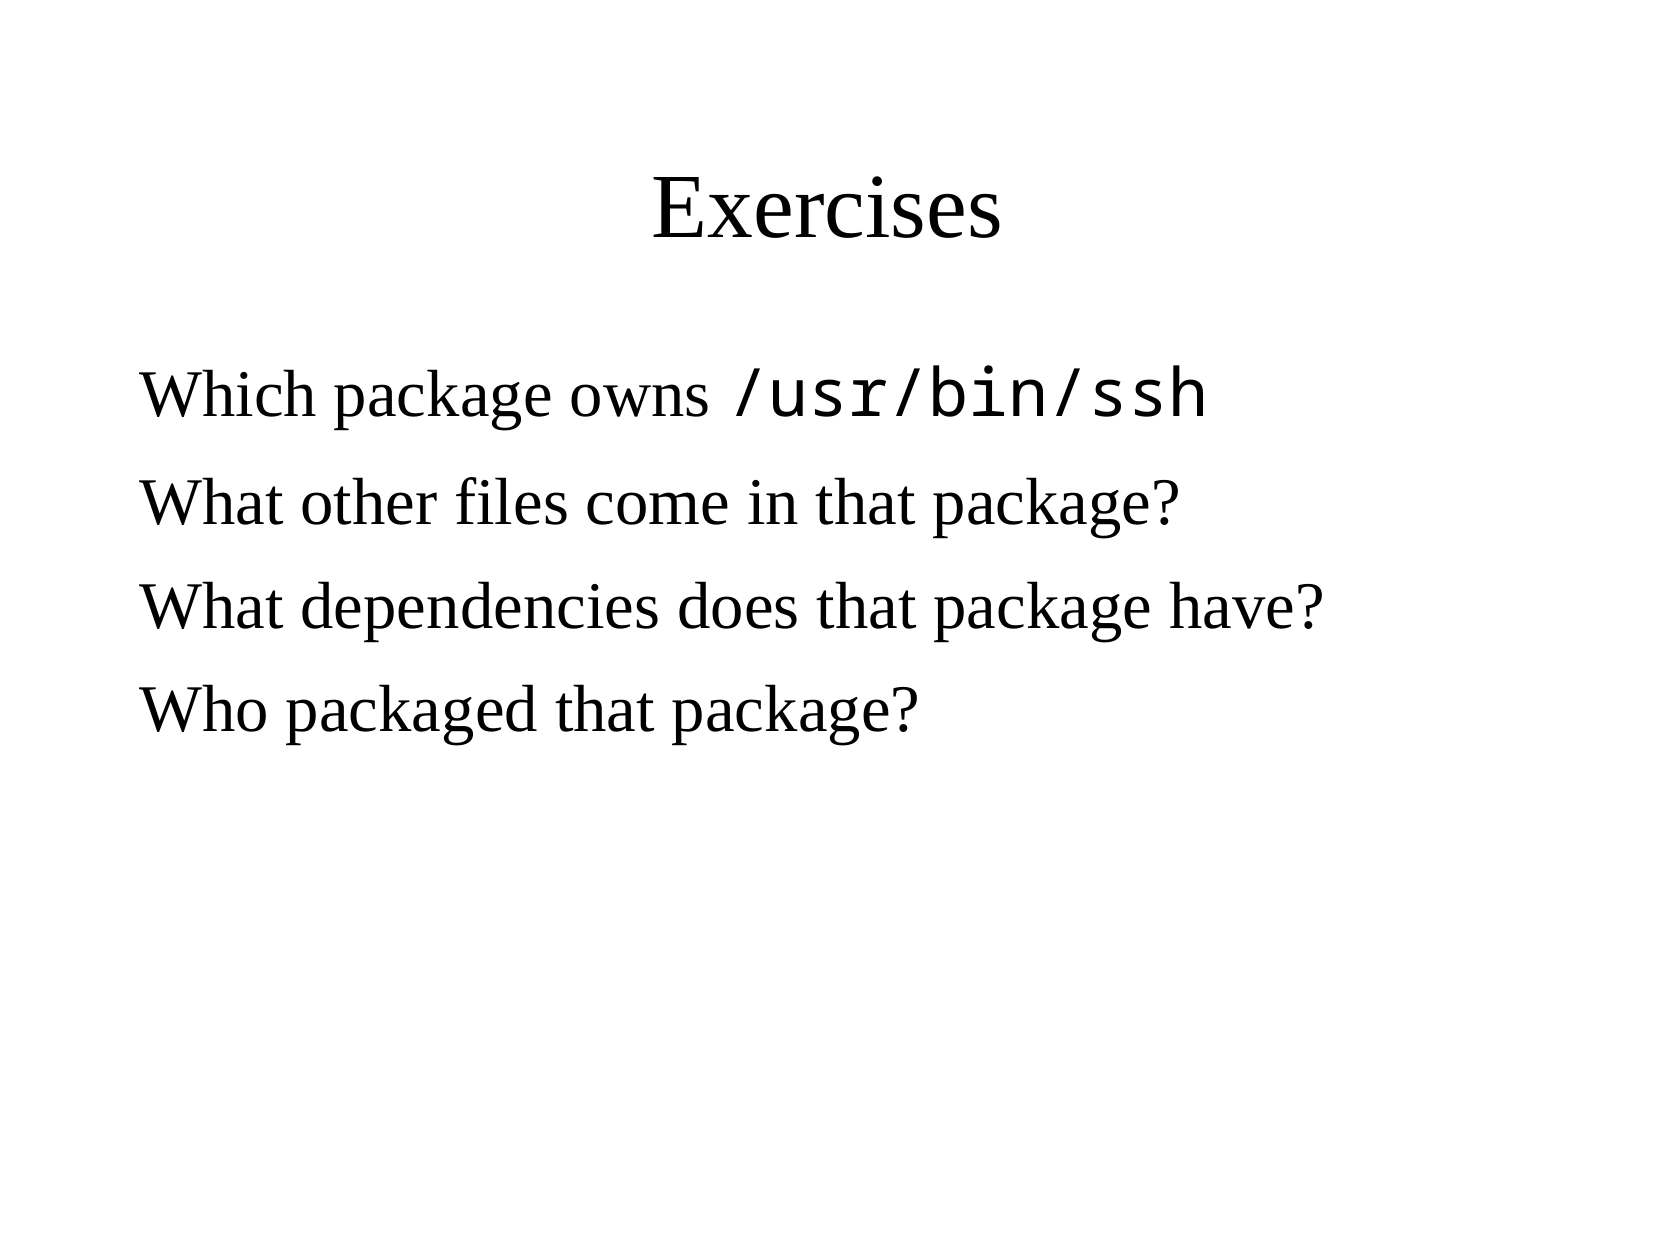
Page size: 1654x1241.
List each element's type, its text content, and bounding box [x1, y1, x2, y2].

list Which package owns /usr/bin/ssh What other files come in that package? What dependencies does that package have? Who packaged that package? [121, 344, 1534, 1127]
title Exercises [121, 102, 1534, 311]
